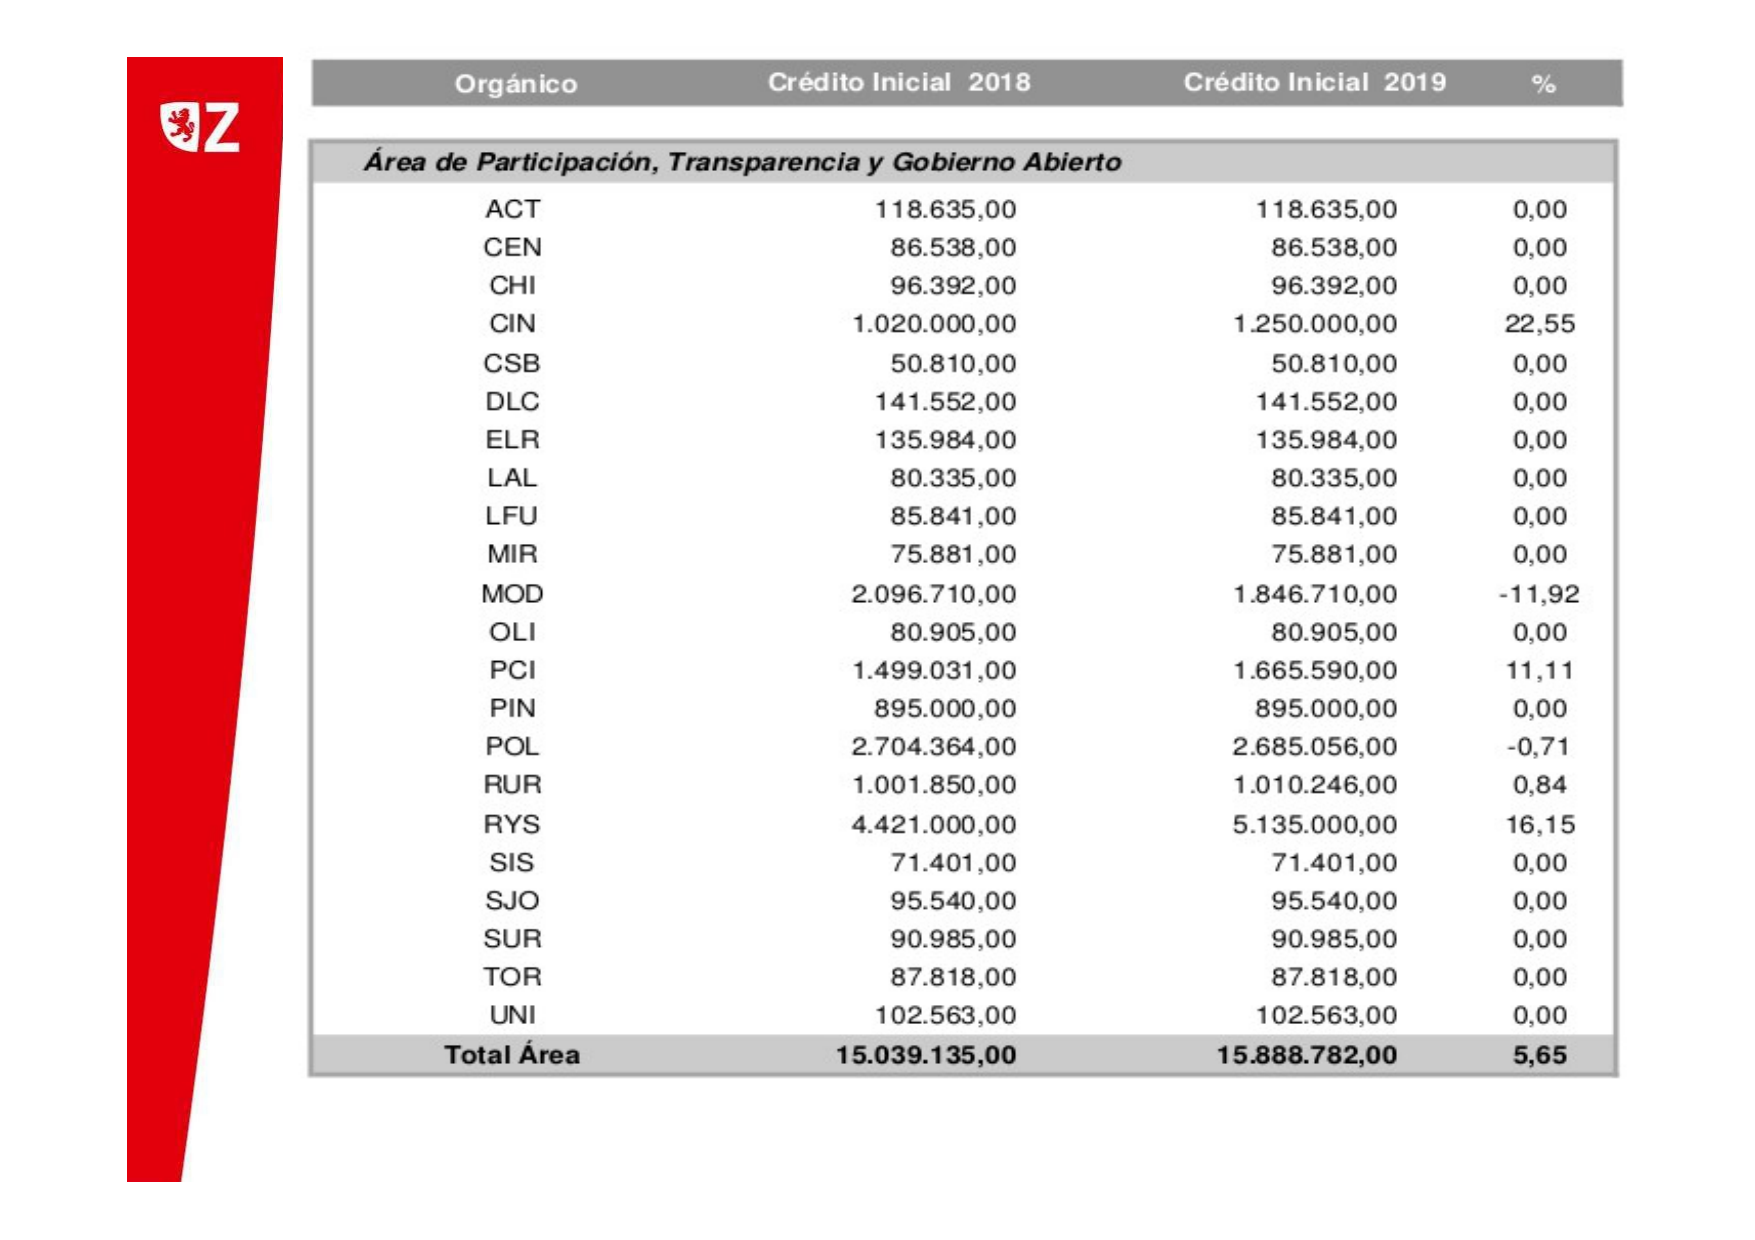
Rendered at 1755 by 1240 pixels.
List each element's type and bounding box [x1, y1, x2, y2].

picture [127, 33, 1655, 1182]
